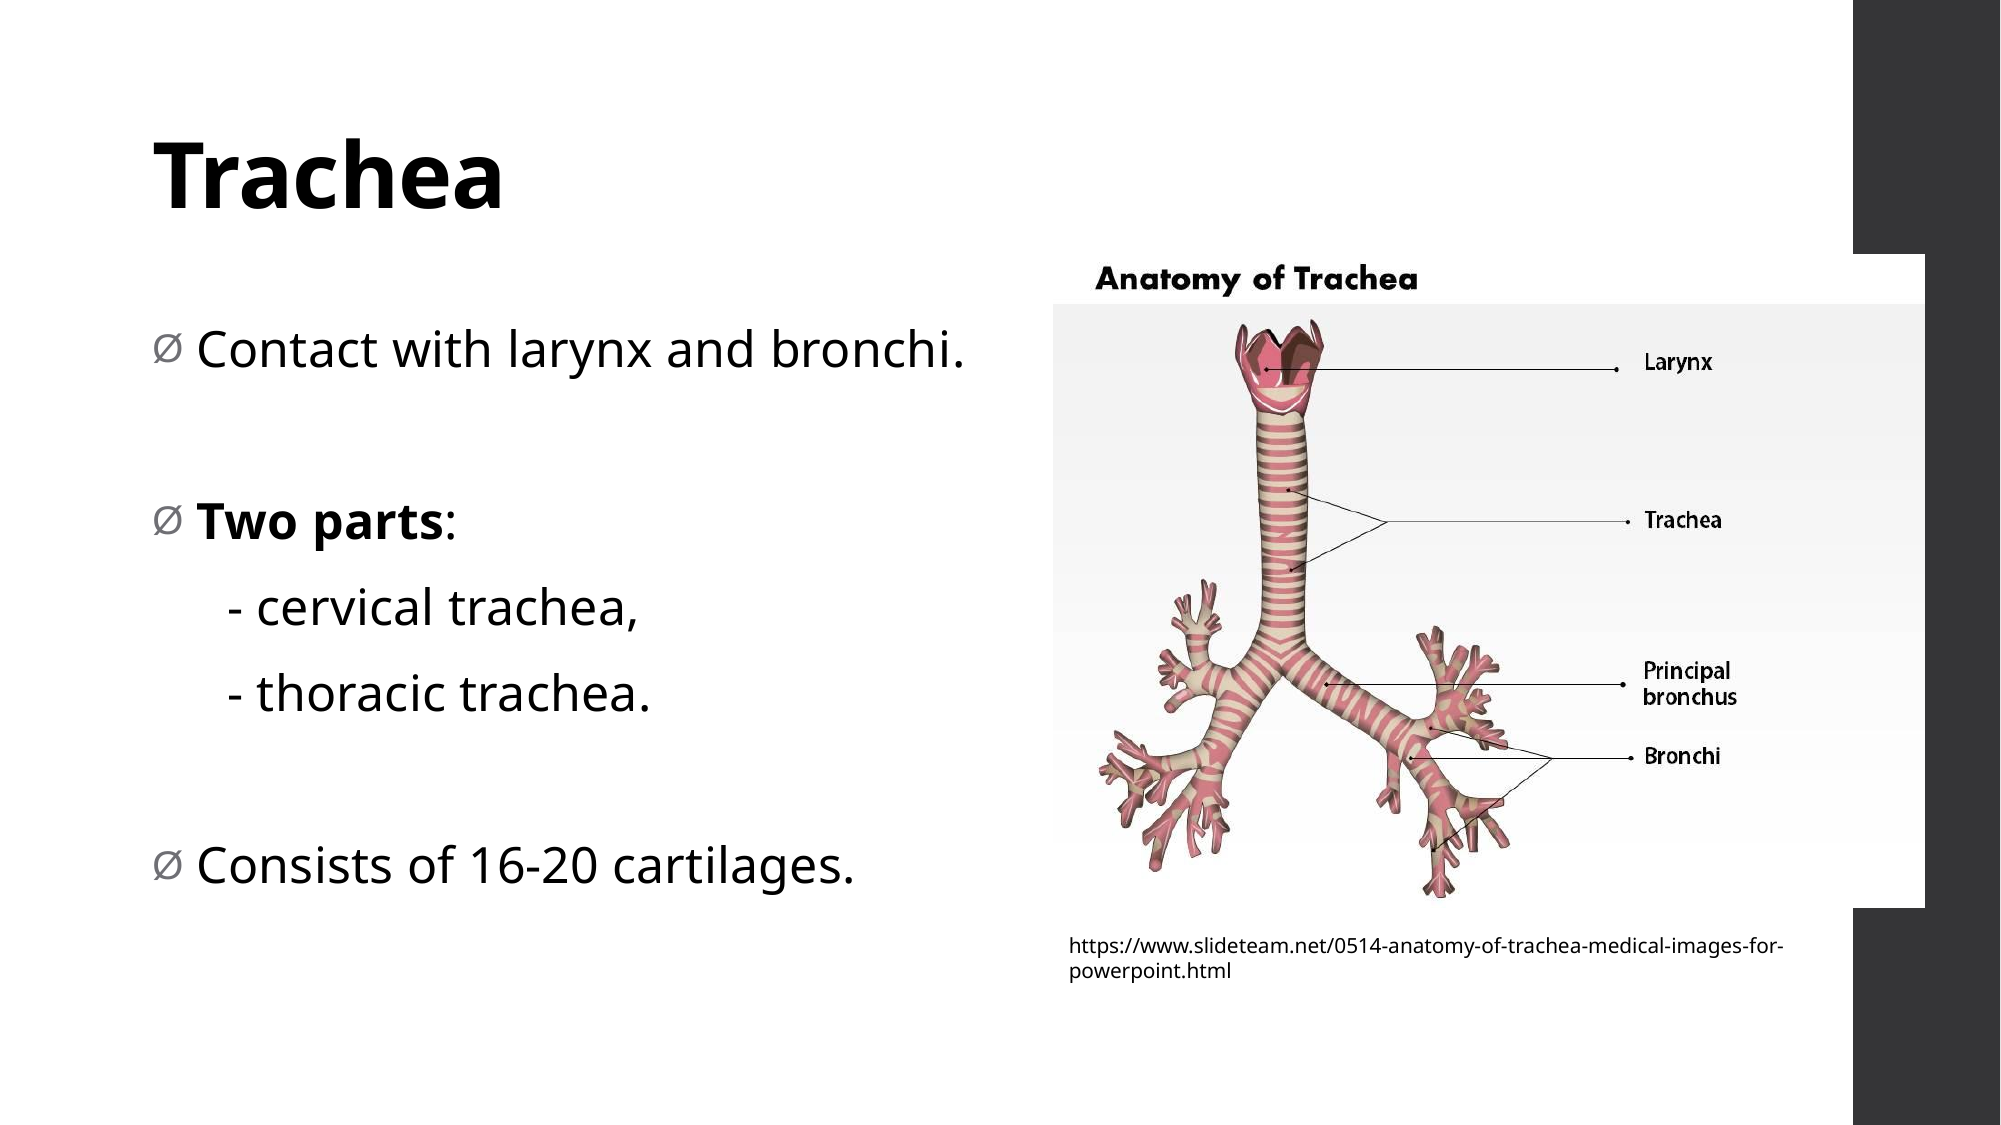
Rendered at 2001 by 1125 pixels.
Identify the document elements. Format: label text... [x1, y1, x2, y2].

title Trachea [137, 60, 1797, 237]
list Contact with larynx and bronchi. Two parts: - cervical trachea, - thoracic trachea. Consists of 16-20 cartilages. [137, 313, 1863, 1028]
text_box https://www.slideteam.net/0514-anatomy-of-trachea-medical-images-for-powerpoint.html [1053, 925, 1878, 966]
picture [1053, 254, 1925, 908]
